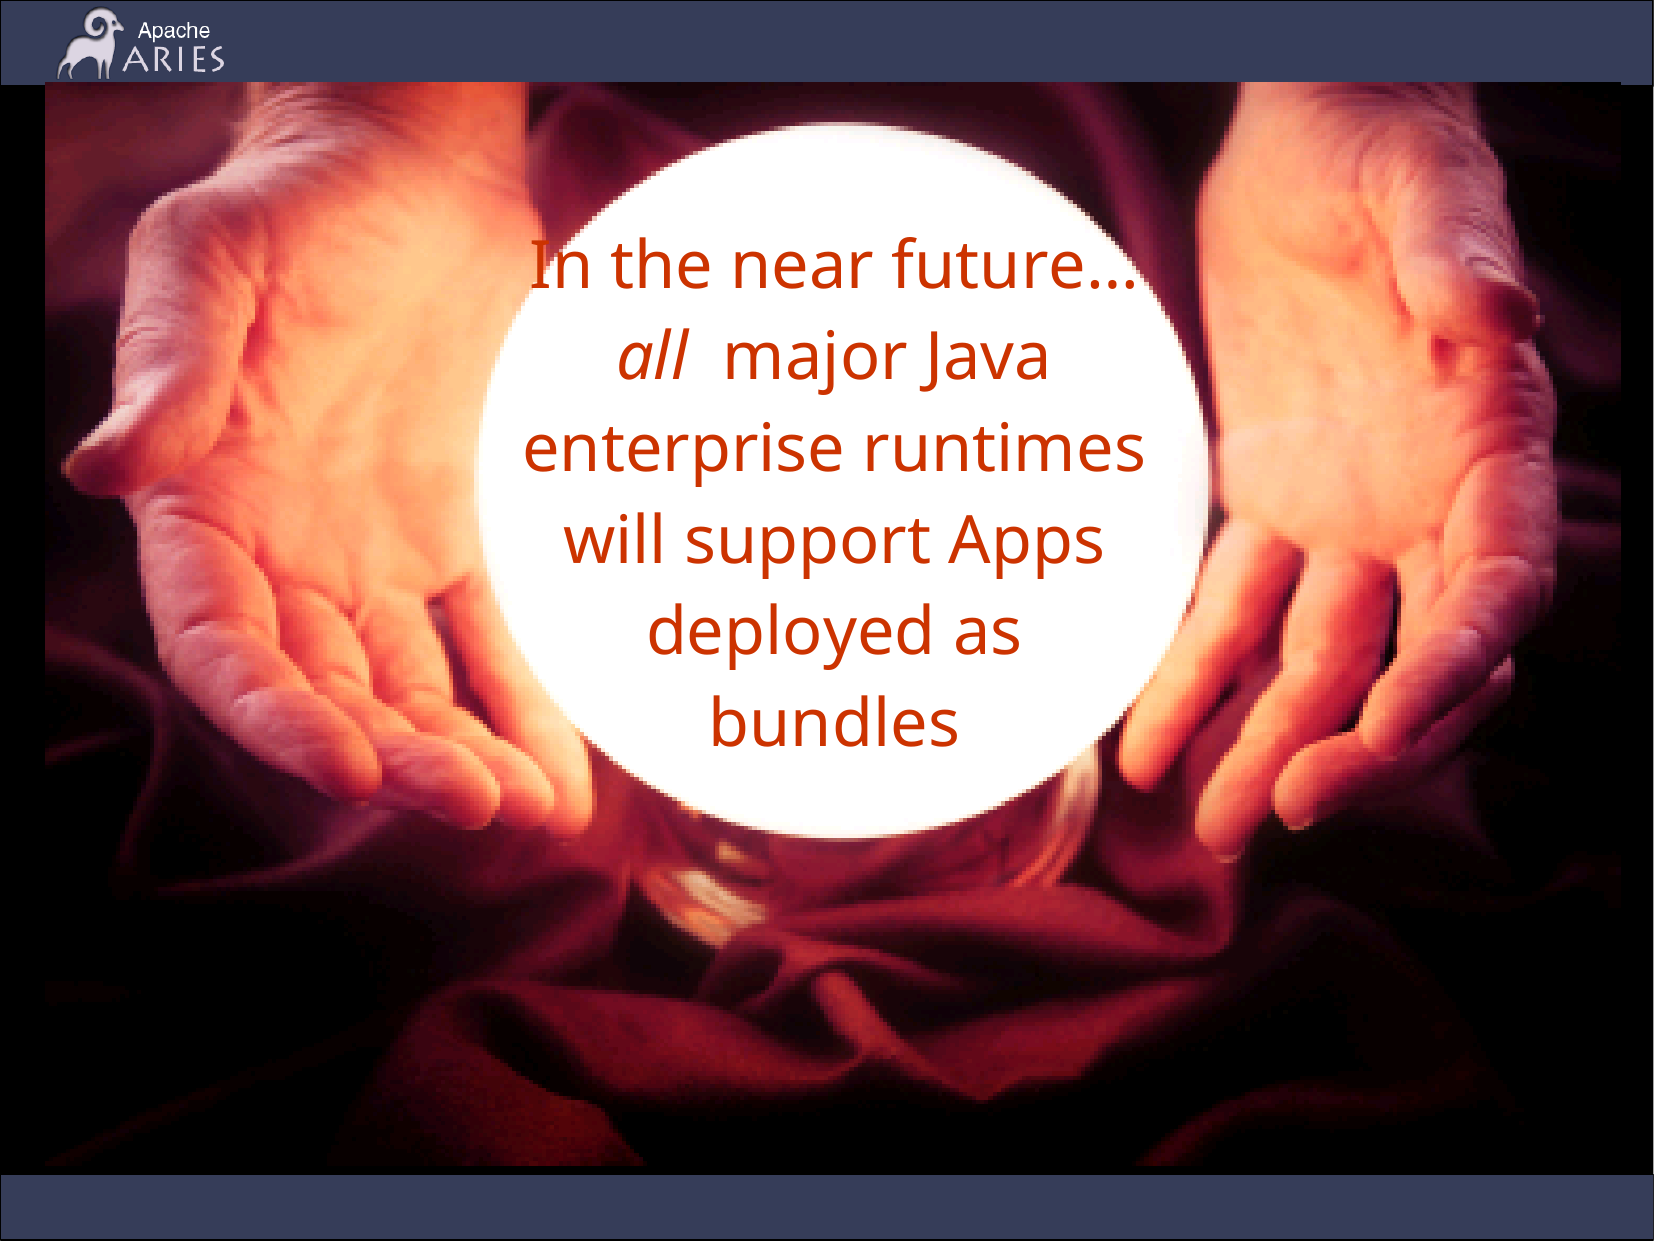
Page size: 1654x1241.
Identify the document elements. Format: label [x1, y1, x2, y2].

picture [45, 3, 1621, 1167]
